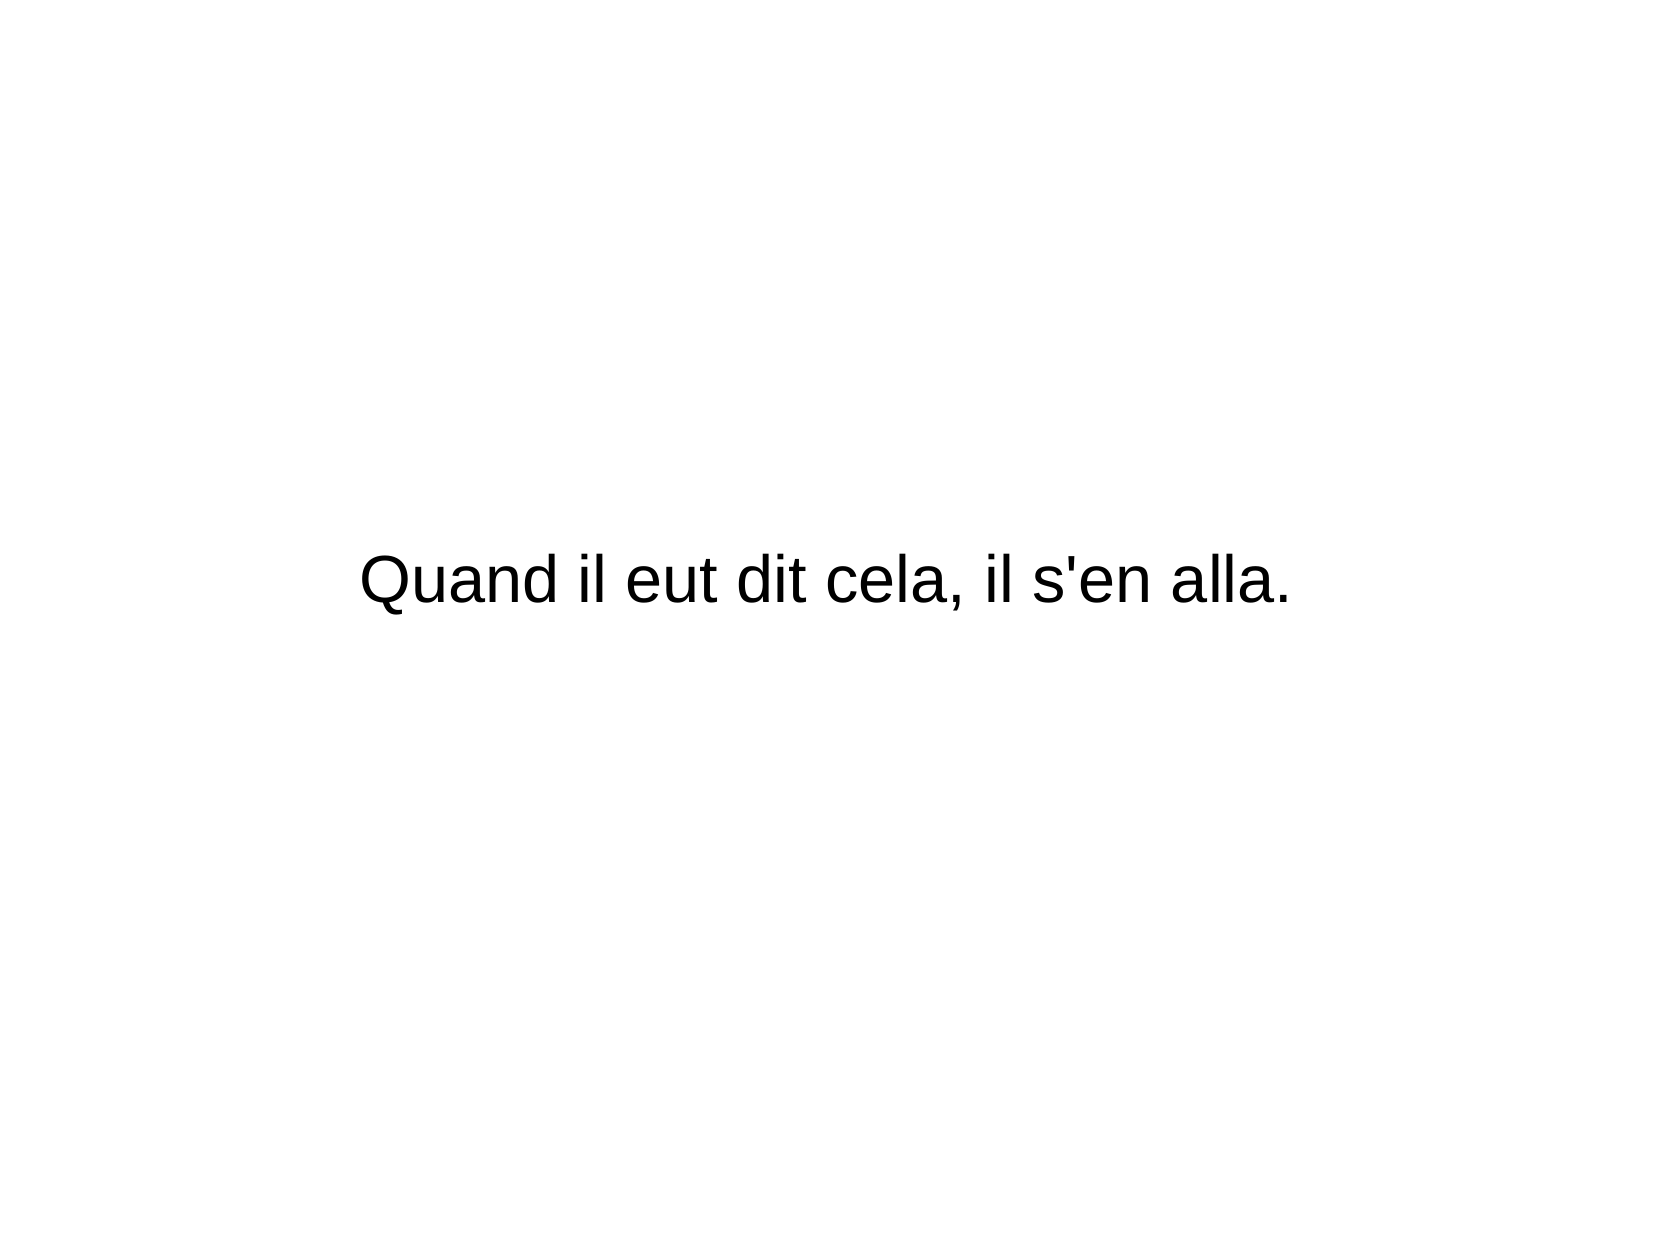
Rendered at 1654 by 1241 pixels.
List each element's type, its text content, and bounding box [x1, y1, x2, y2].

subtitle Quand il eut dit cela, il s'en alla. [82, 56, 1571, 1102]
